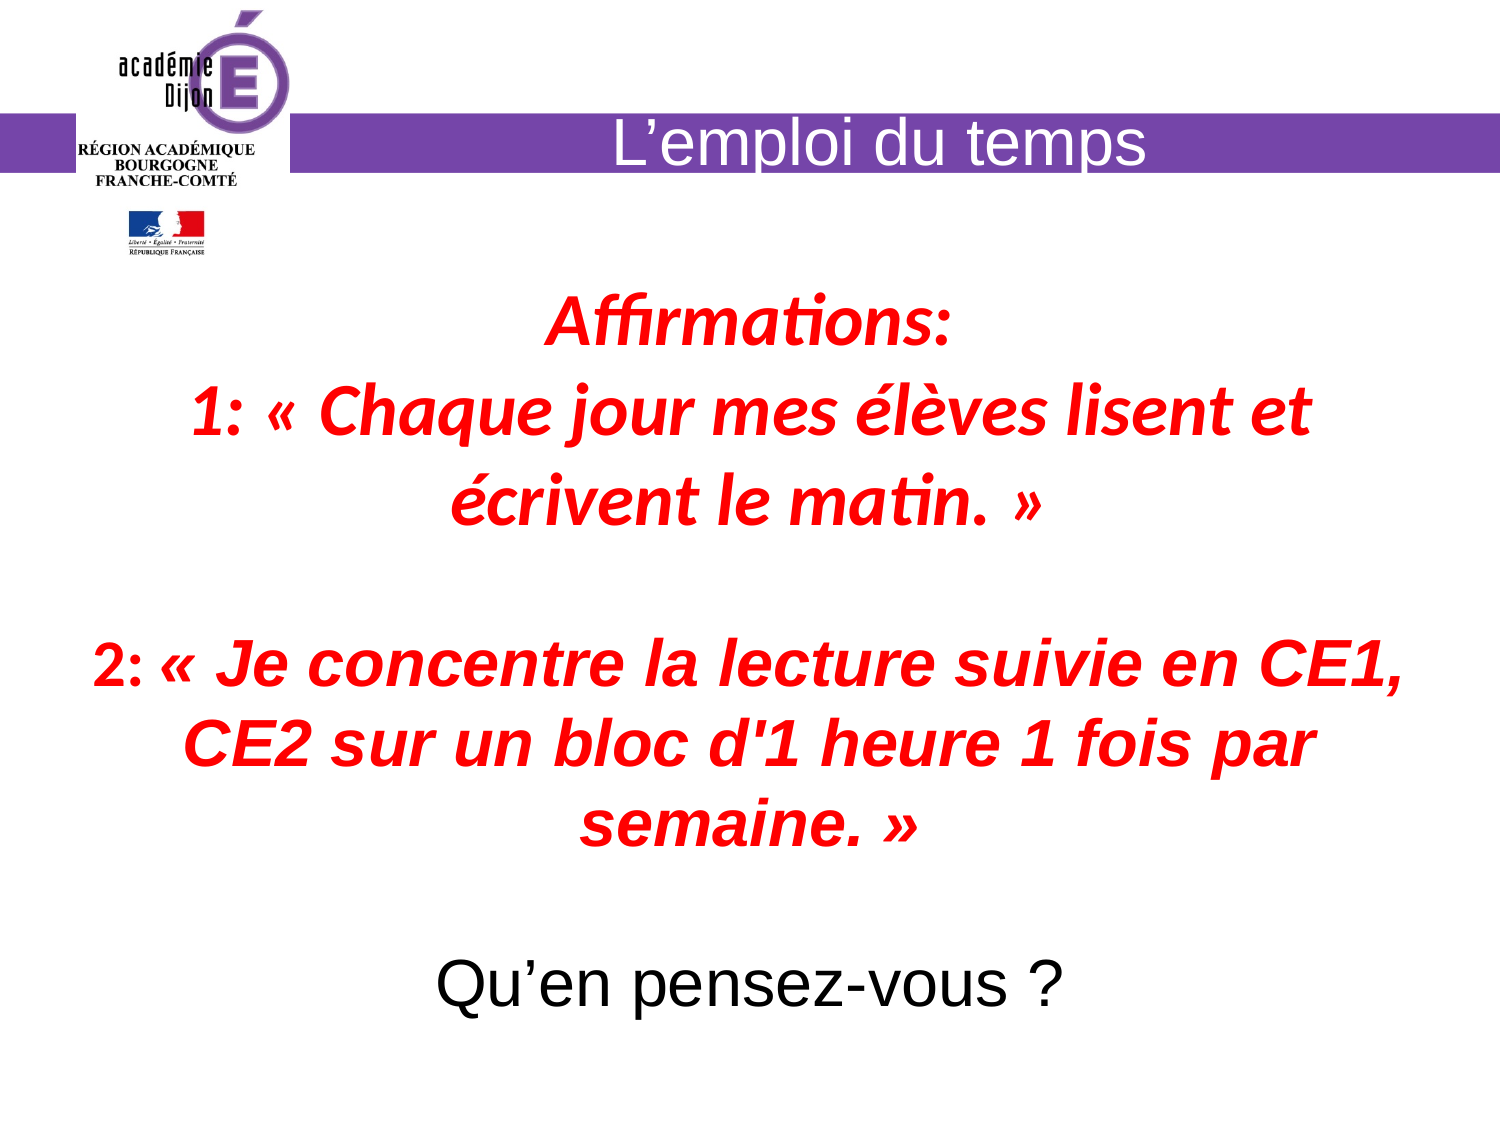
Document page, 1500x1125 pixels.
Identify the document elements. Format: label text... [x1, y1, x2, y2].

title L’emploi du temps [360, 45, 1400, 233]
picture [76, 8, 290, 256]
title Affirmations: 1: « Chaque jour mes élèves lisent et écrivent le matin. » 2: « Je concentre la lecture suivie en CE1, CE2 sur un bloc d'1 heure 1 fois par semaine. » Qu’en pensez-vous ? [75, 262, 1425, 1005]
